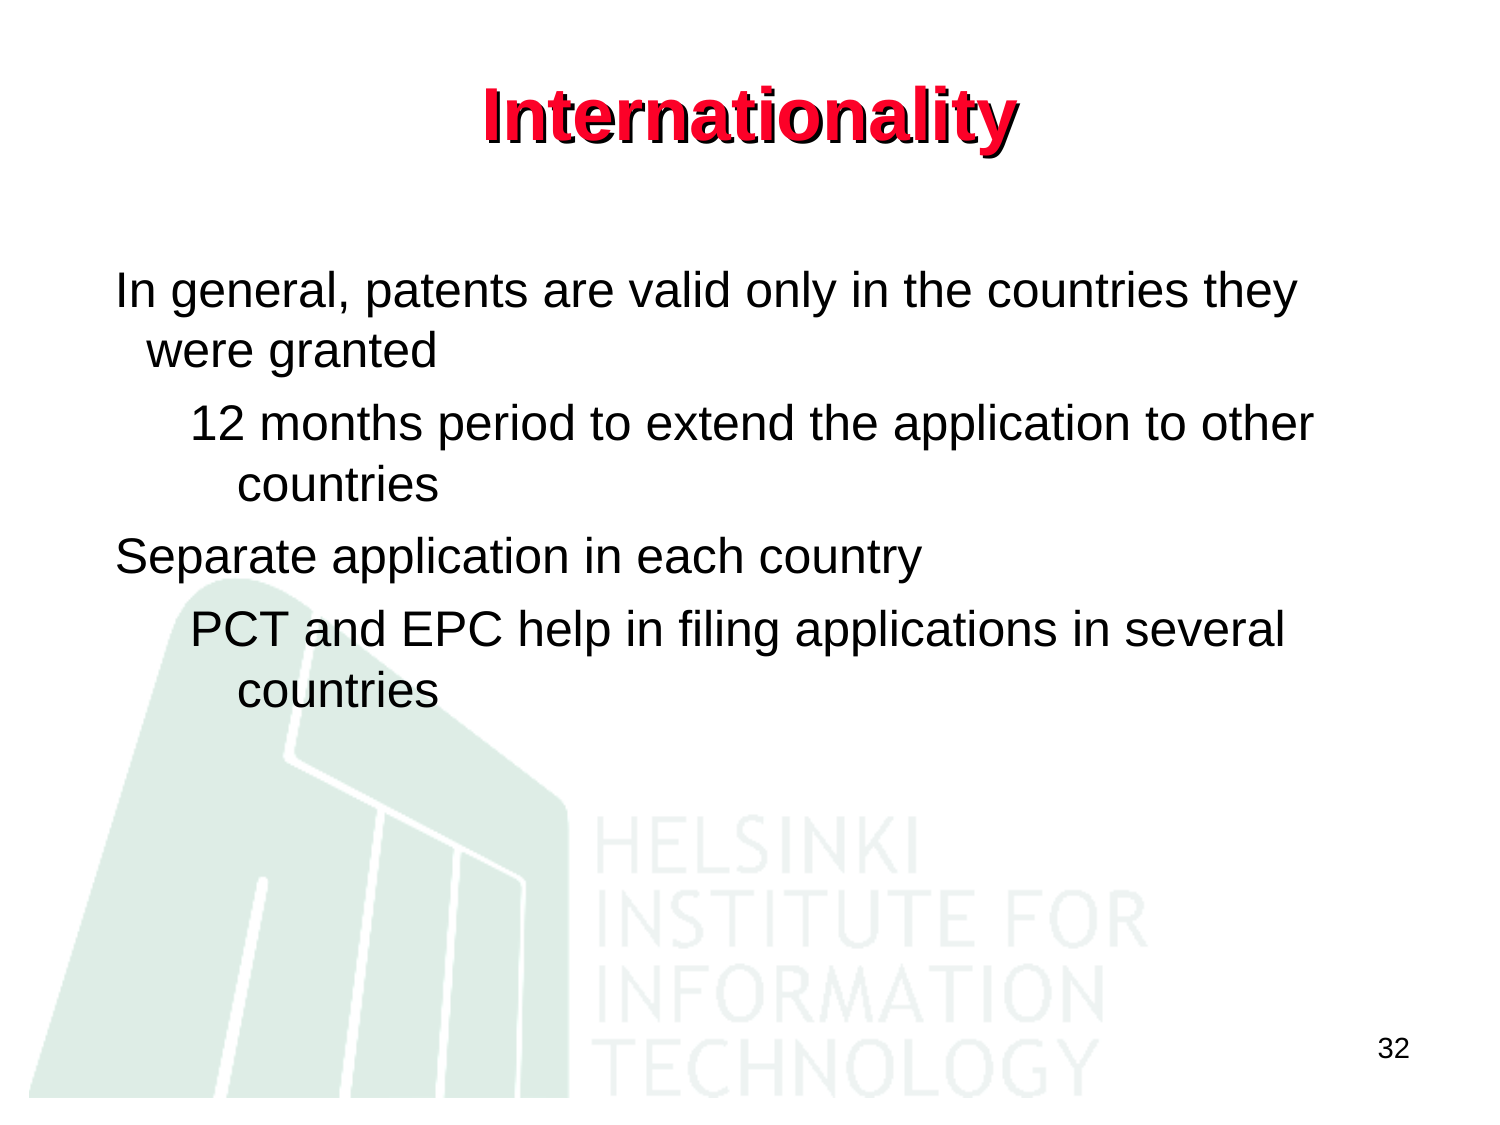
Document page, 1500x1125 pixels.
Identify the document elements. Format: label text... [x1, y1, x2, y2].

title Internationality [99, 61, 1401, 175]
list In general, patents are valid only in the countries they were granted 12 months period to extend the application to other countries Separate application in each country PCT and EPC help in filing applications in several countries [99, 249, 1401, 1051]
